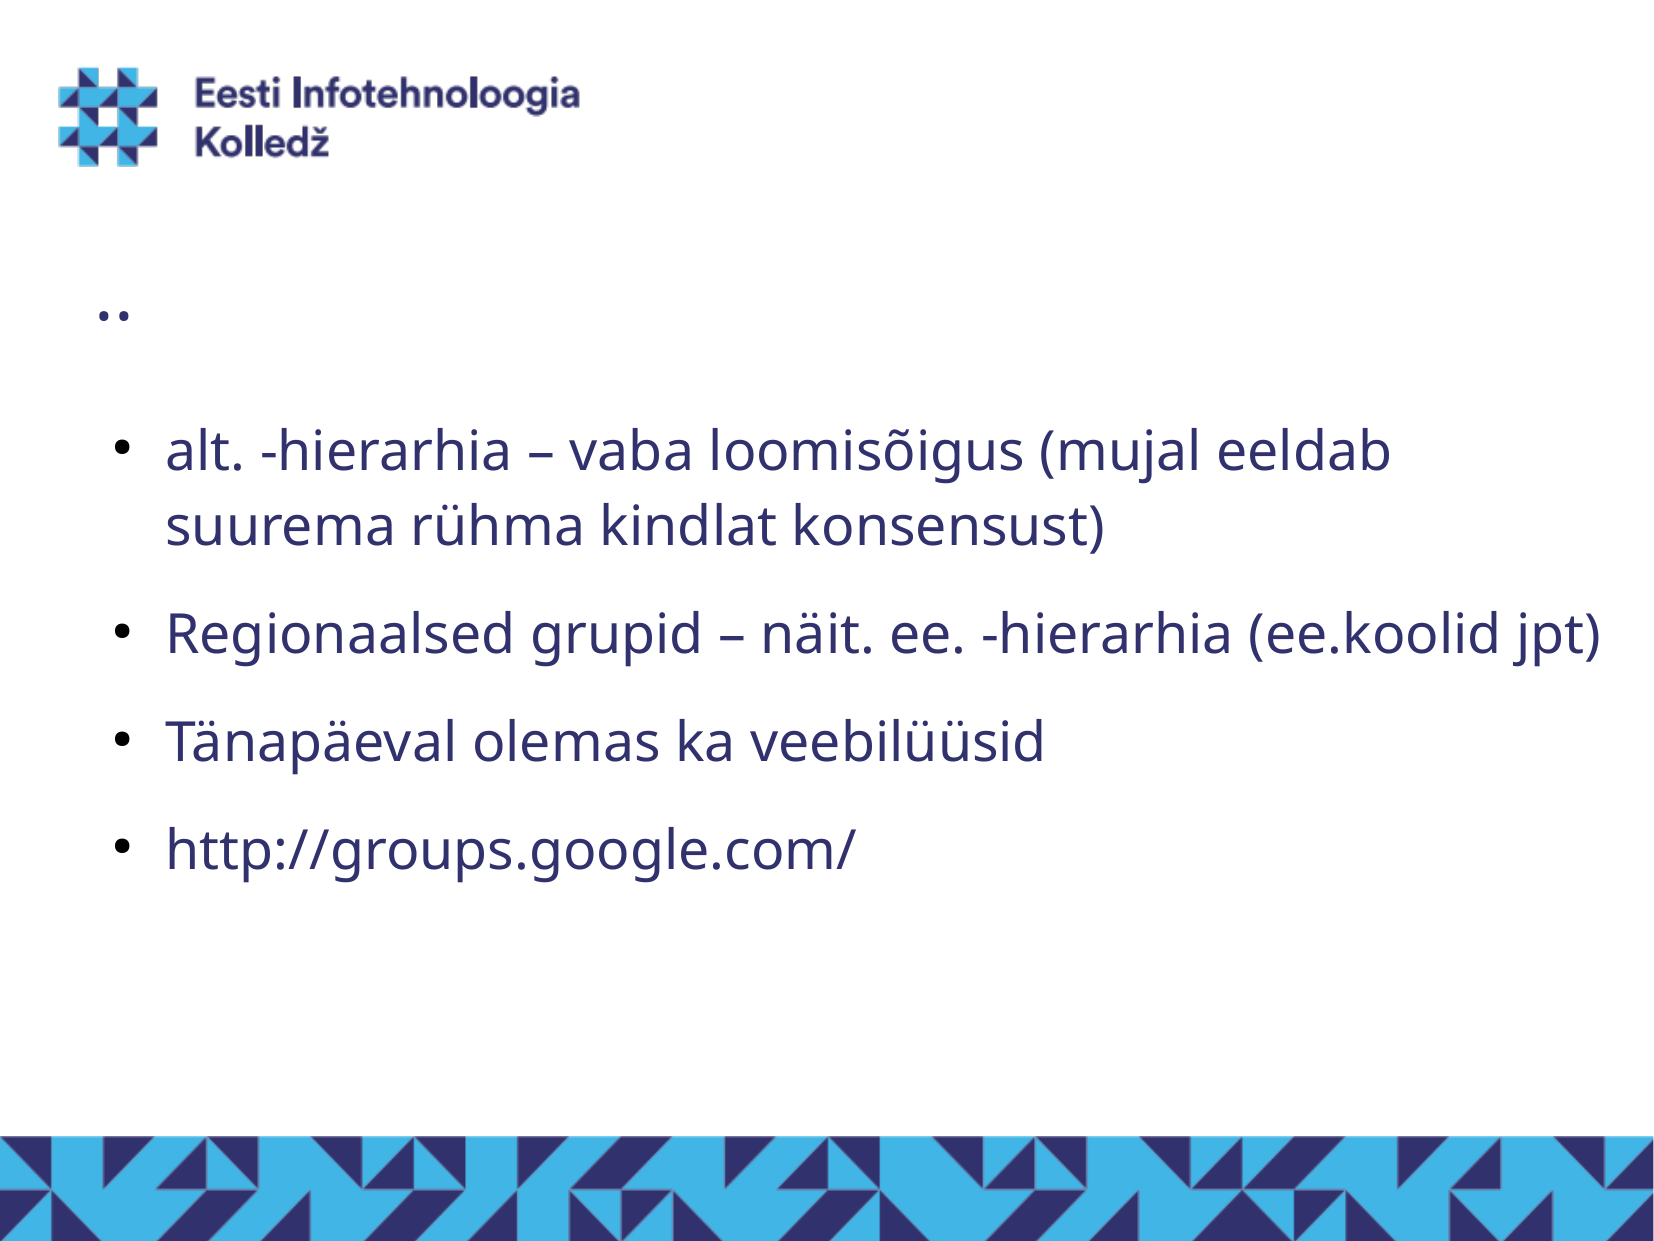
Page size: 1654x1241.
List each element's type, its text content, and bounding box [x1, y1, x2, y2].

title .. [94, 188, 1607, 396]
list alt. -hierarhia – vaba loomisõigus (mujal eeldab suurema rühma kindlat konsensust) Regionaalsed grupid – näit. ee. -hierarhia (ee.koolid jpt) Tänapäeval olemas ka veebilüüsid http://groups.google.com/ [94, 411, 1607, 1111]
